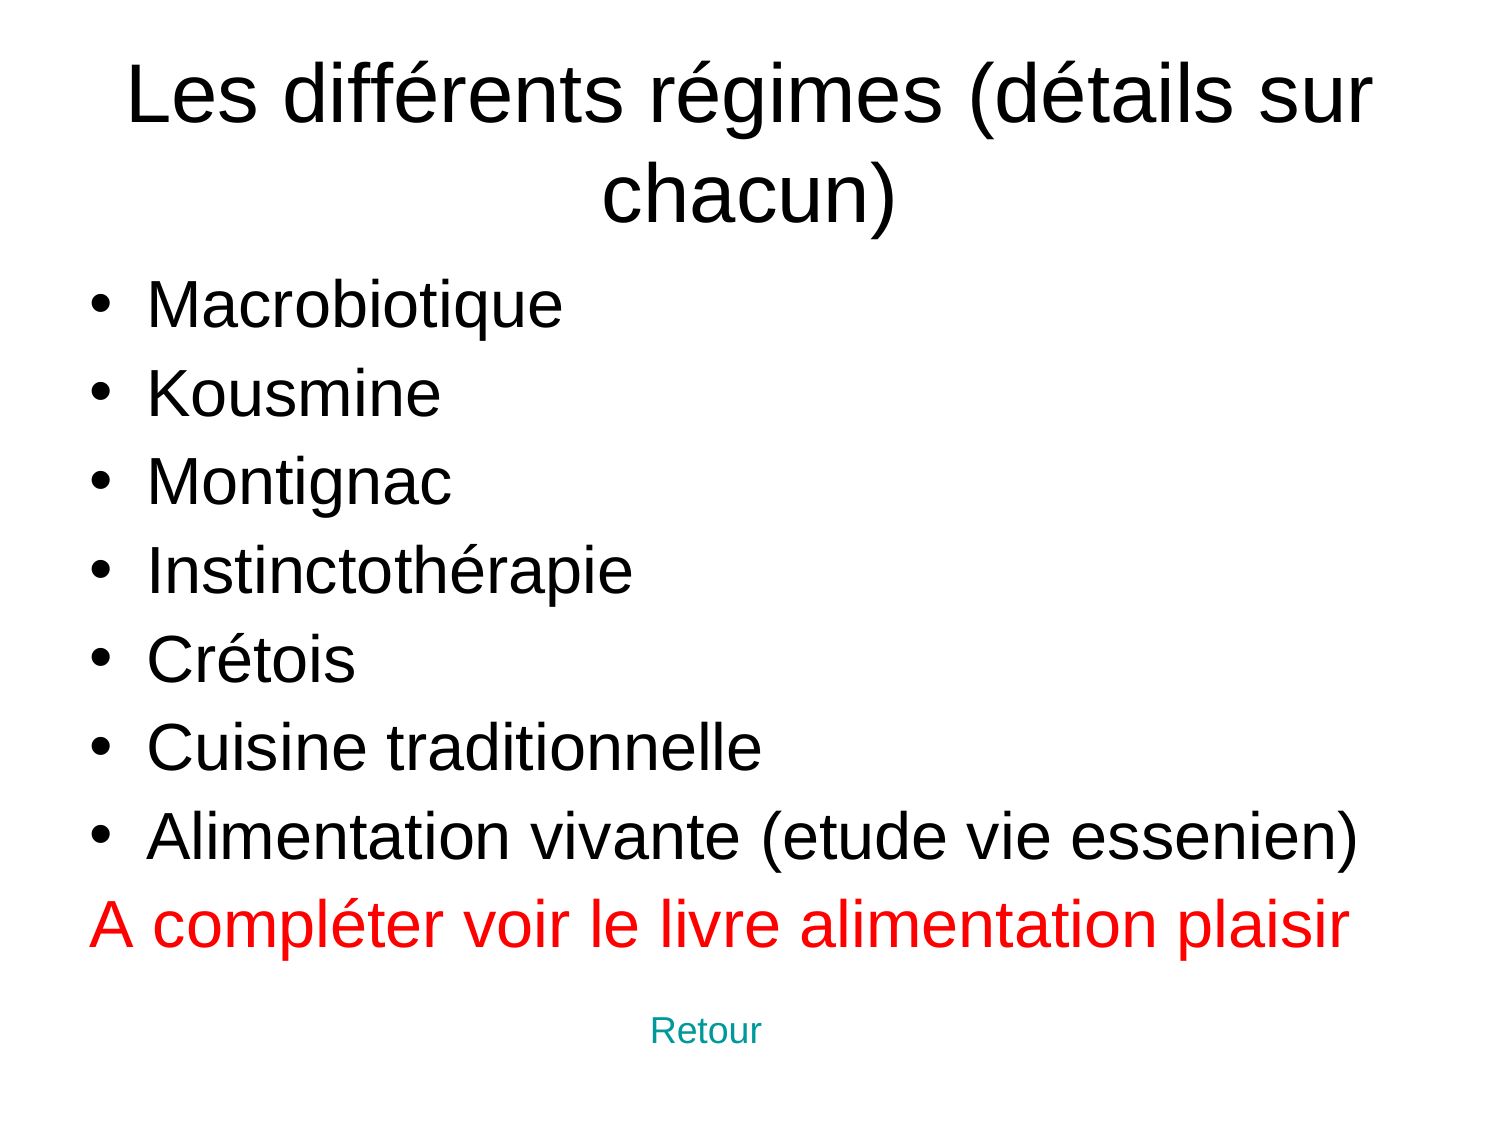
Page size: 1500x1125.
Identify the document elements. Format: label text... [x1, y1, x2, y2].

list Macrobiotique Kousmine Montignac Instinctothérapie Crétois Cuisine traditionnelle Alimentation vivante (etude vie essenien) A compléter voir le livre alimentation plaisir [75, 262, 1426, 1005]
title Les différents régimes (détails sur chacun) [75, 45, 1426, 233]
text_box Retour [635, 998, 788, 1059]
